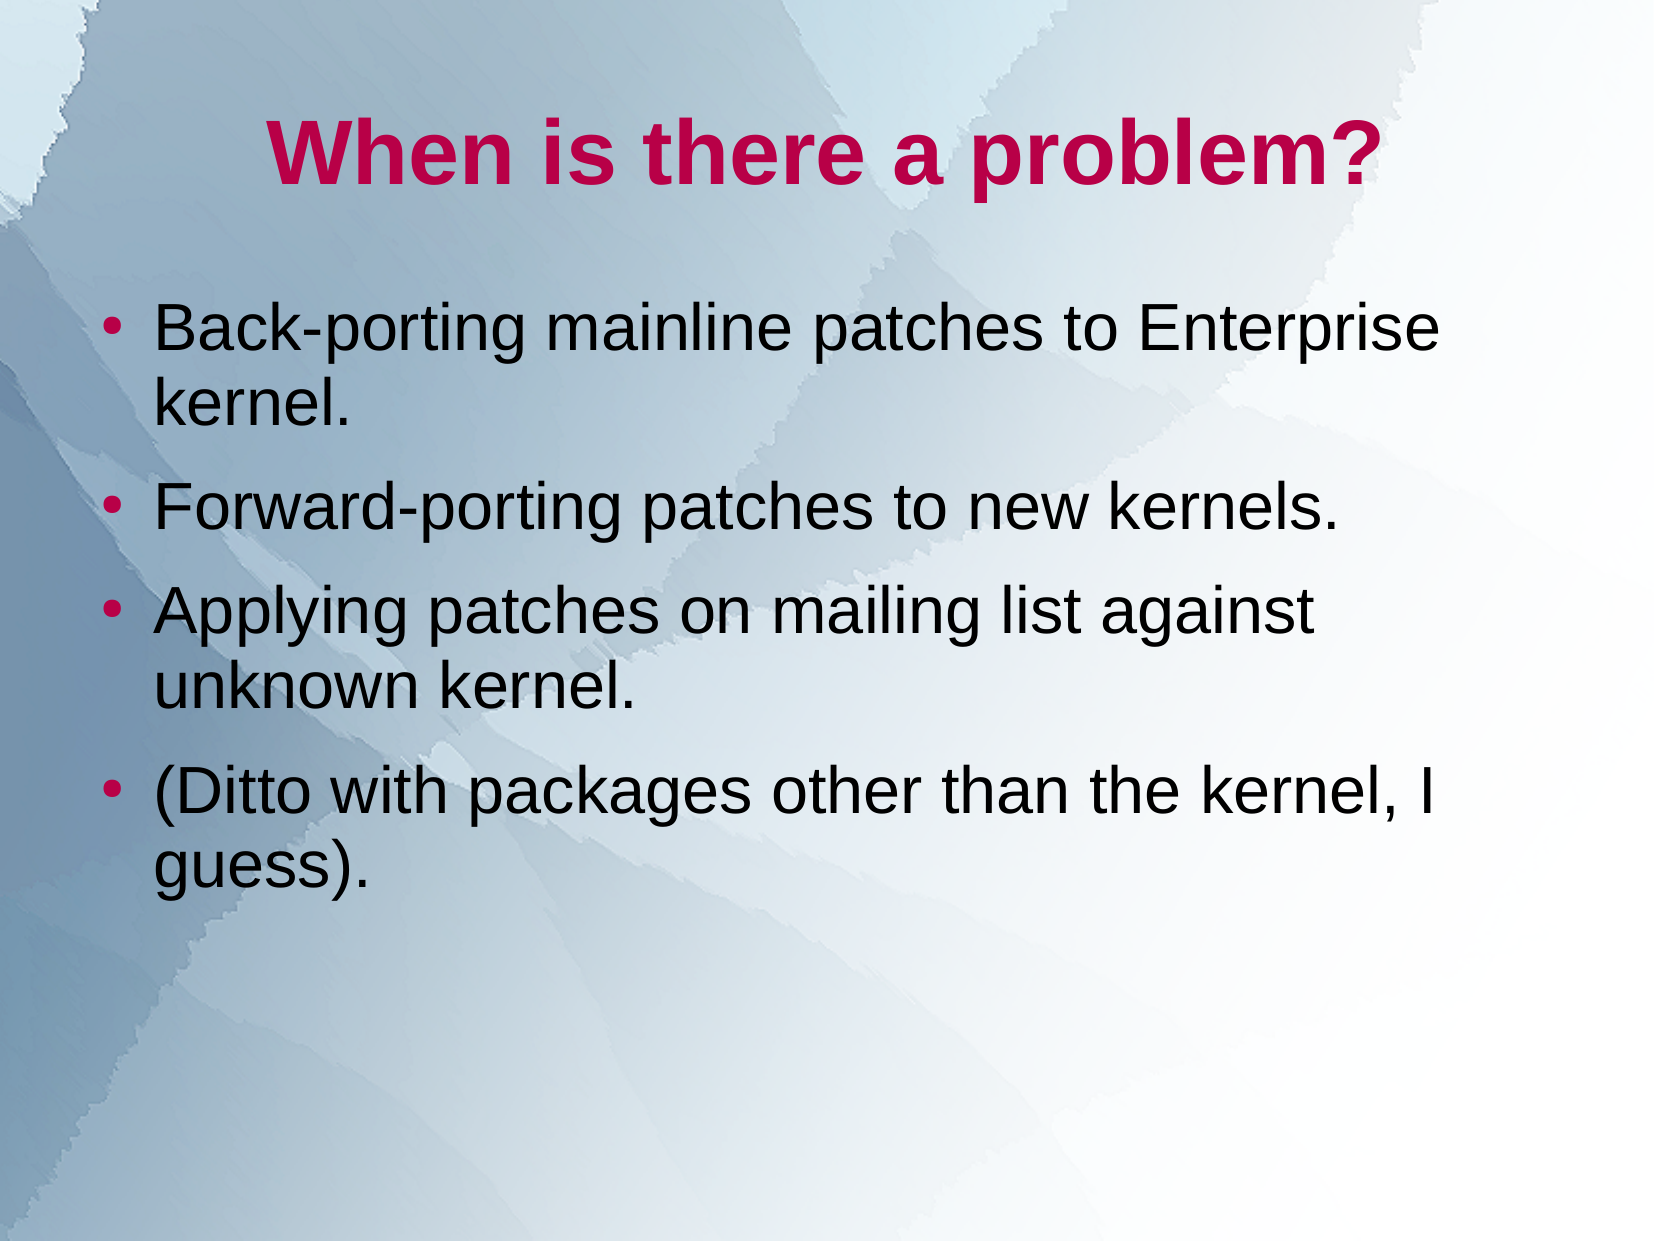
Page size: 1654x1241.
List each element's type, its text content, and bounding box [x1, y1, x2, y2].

list Back-porting mainline patches to Enterprise kernel. Forward-porting patches to new kernels. Applying patches on mailing list against unknown kernel. (Ditto with packages other than the kernel, I guess). [82, 290, 1571, 1010]
title When is there a problem? [82, 49, 1571, 257]
picture [0, 0, 1654, 1241]
